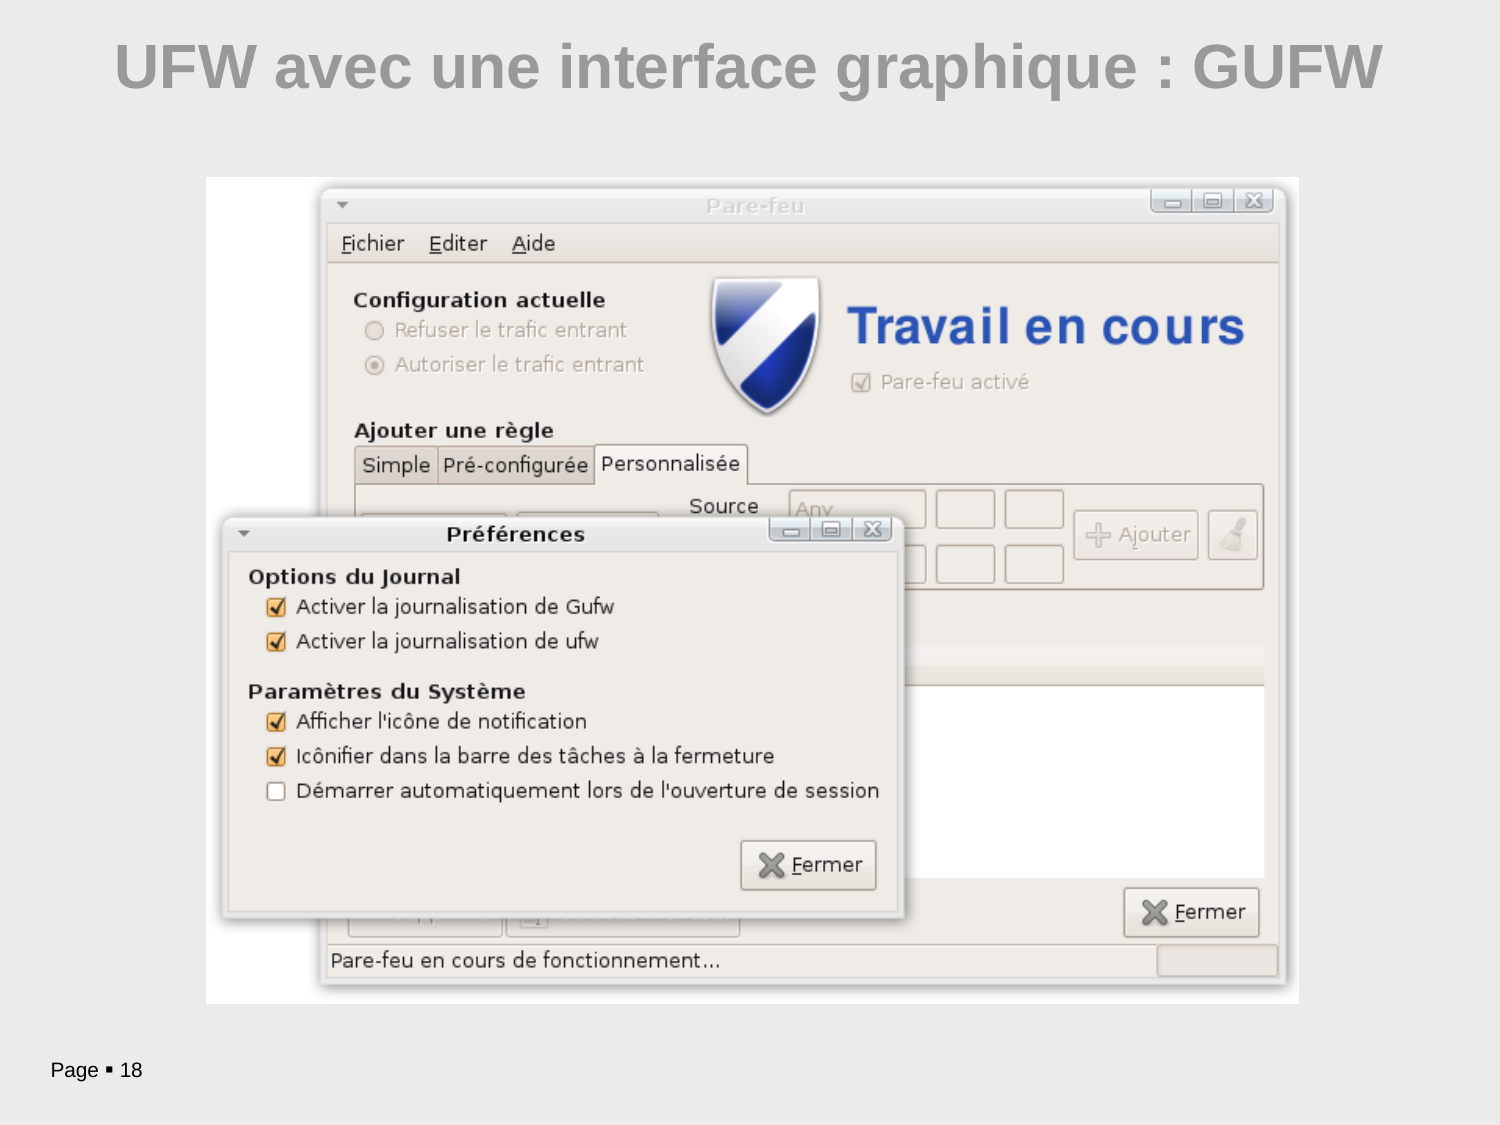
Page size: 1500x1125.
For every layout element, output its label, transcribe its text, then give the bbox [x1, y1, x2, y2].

picture [206, 177, 1299, 1004]
title UFW avec une interface graphique : GUFW [51, 19, 1449, 118]
